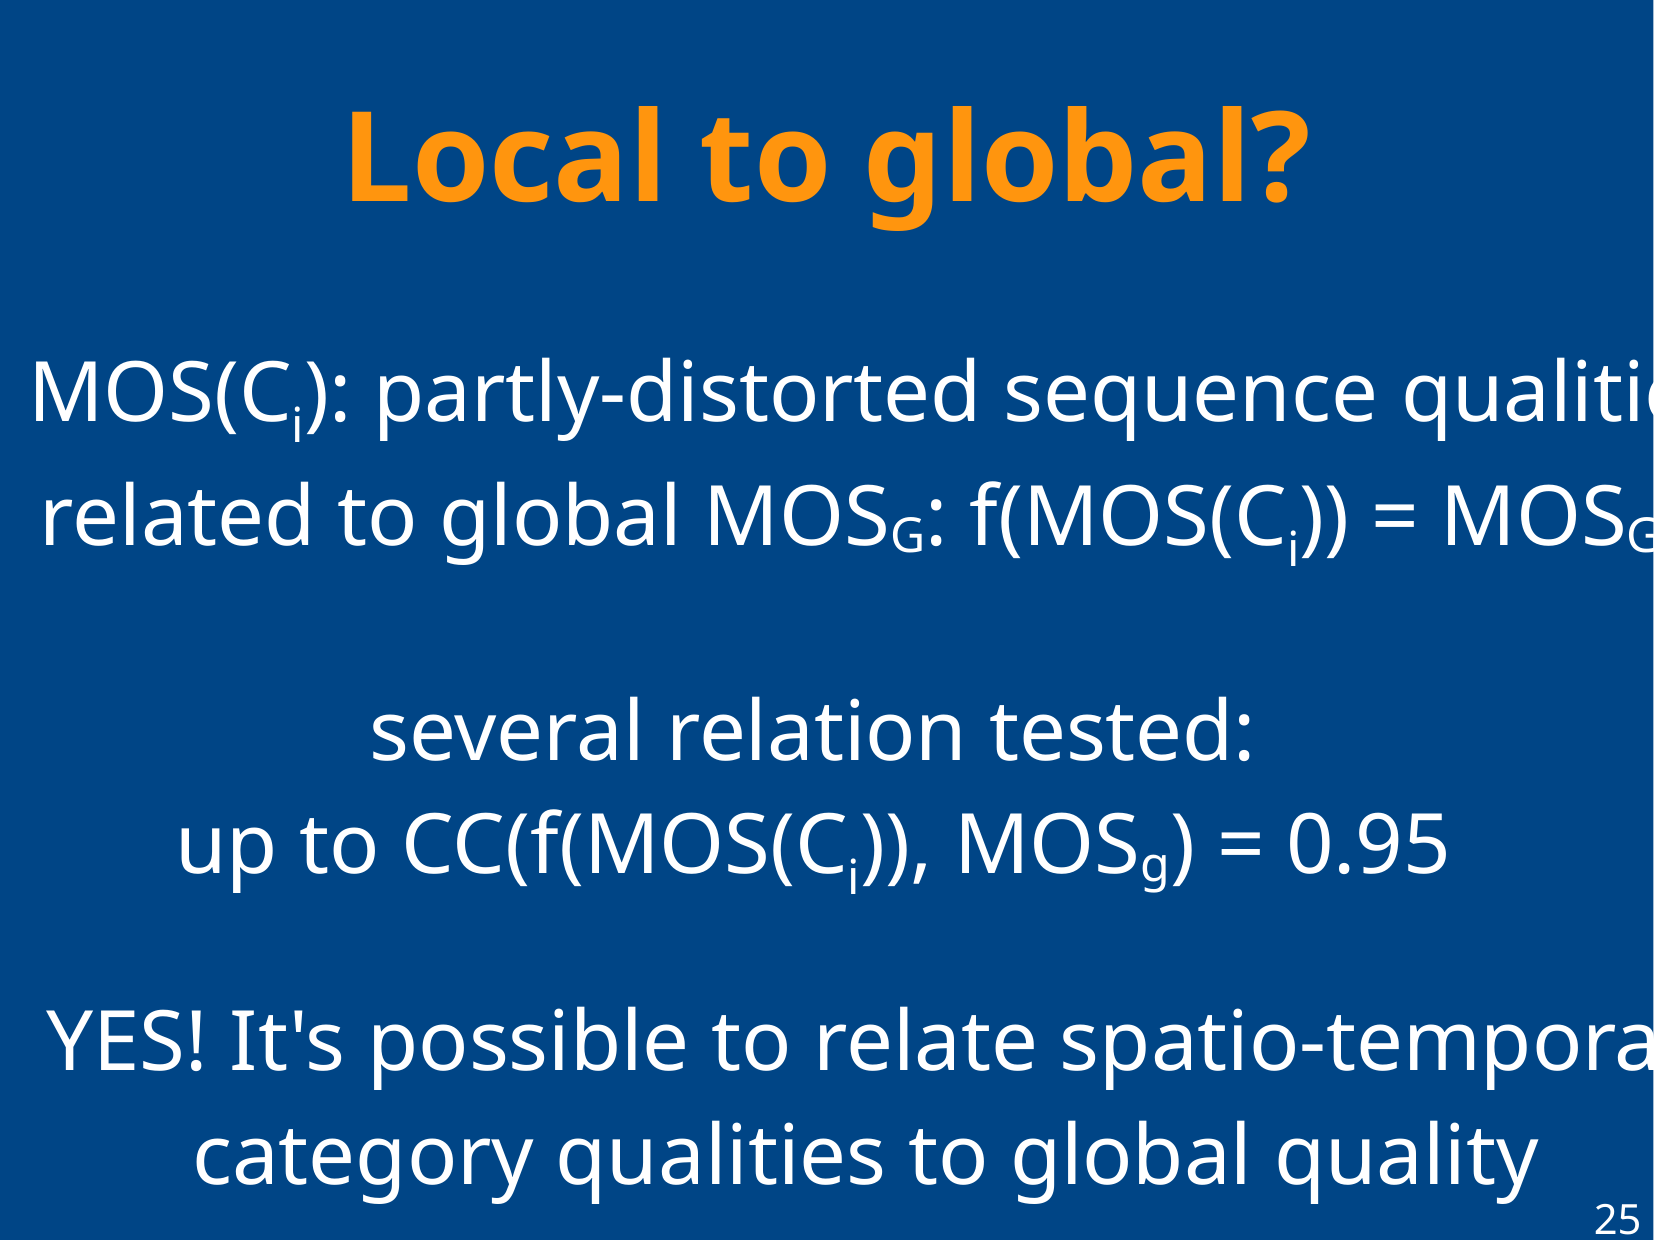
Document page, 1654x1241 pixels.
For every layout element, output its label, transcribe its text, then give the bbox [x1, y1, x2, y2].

title Local to global? [82, 56, 1571, 250]
text_box YES! It's possible to relate spatio-temporal category qualities to global quality [32, 974, 1596, 1179]
text_box MOS(Ci): partly-distorted sequence qualities related to global MOSG: f(MOS(Ci)) = MOSG ? [13, 324, 1641, 567]
text_box several relation tested: up to CC(f(MOS(Ci)), MOSg) = 0.95 [160, 663, 1410, 894]
